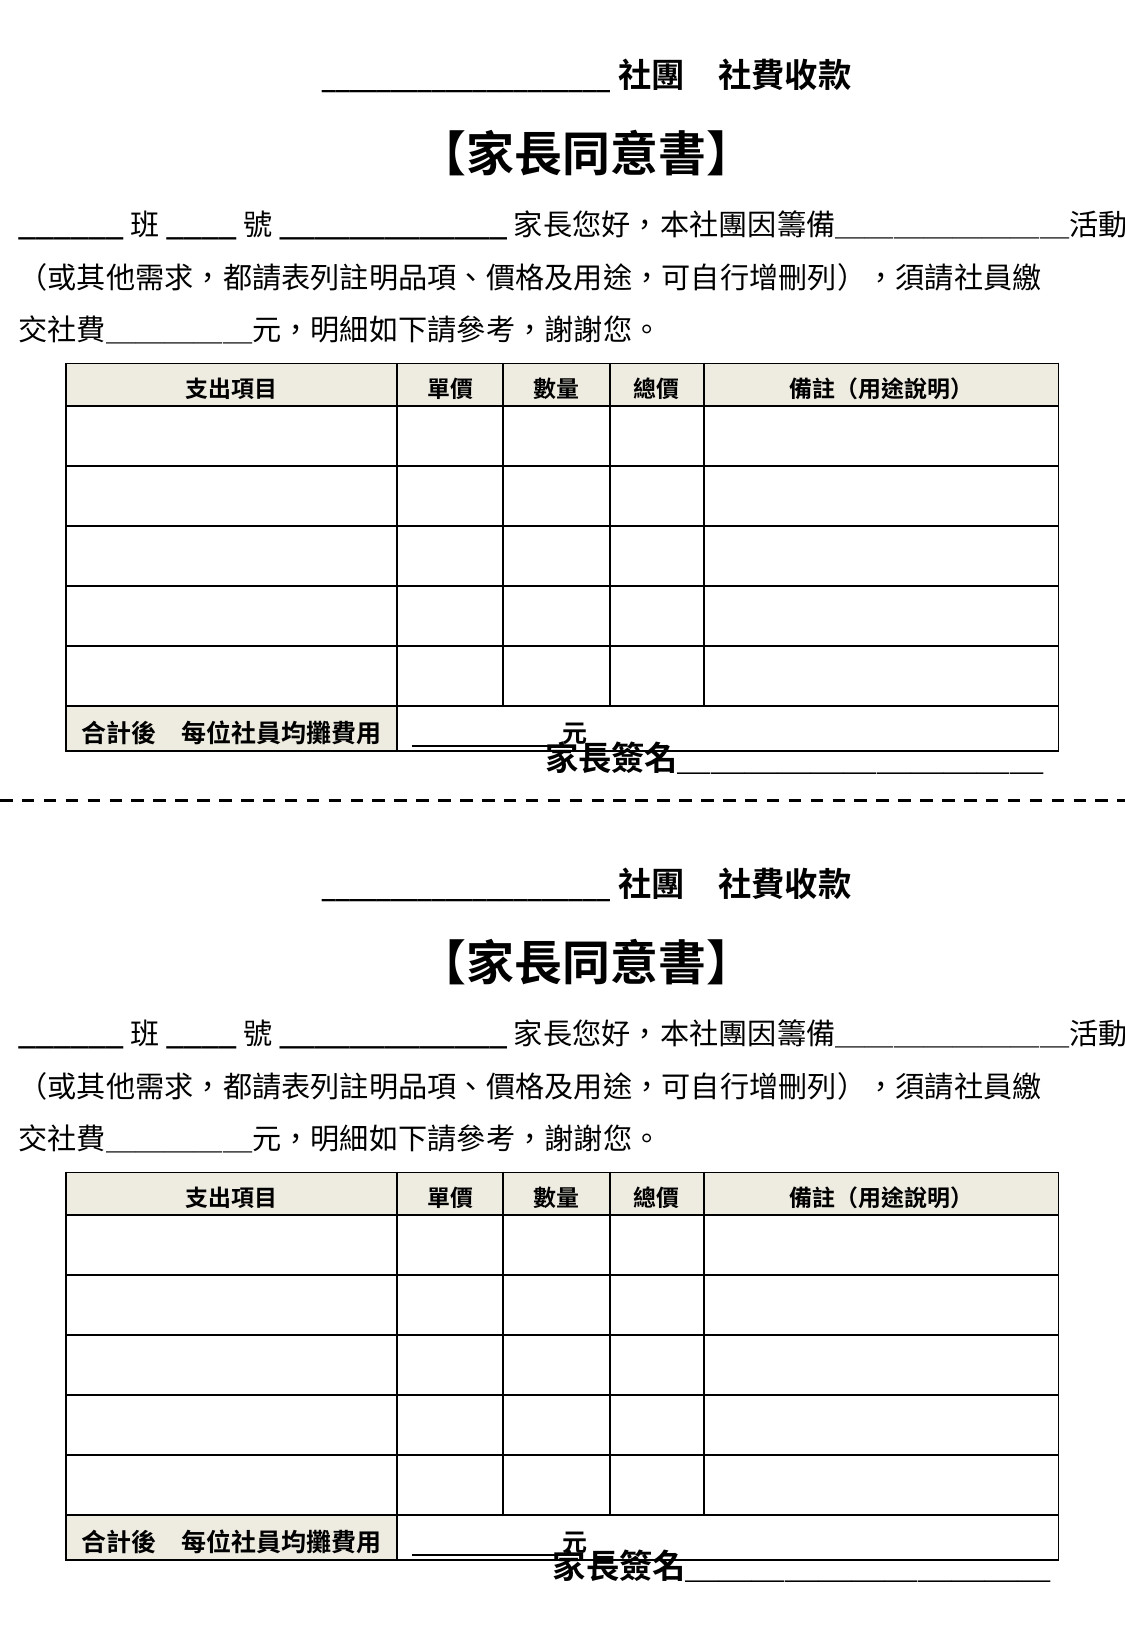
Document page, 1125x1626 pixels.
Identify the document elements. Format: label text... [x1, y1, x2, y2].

table_header 總價 [611, 364, 703, 405]
table_cell [705, 467, 1058, 525]
text_box _____________________社團 社費收款 【家長同意書】 [137, 27, 1036, 181]
table_cell [611, 467, 703, 525]
table_cell [398, 1336, 502, 1394]
table_cell [398, 407, 502, 465]
table_cell [398, 1216, 502, 1274]
table_cell [398, 527, 502, 585]
table_cell [504, 1456, 609, 1514]
table_cell [611, 1396, 703, 1454]
table_header 備註（用途說明） [705, 364, 1058, 405]
text_box 家長簽名＿＿＿＿＿＿＿＿＿＿＿ [537, 1518, 1067, 1594]
text_box ______班____號_____________家長您好，本社團因籌備＿＿＿＿＿＿＿＿活動 （或其他需求，都請表列註明品項、價格及用途，可自行增刪列），須請社員繳 交社費＿＿＿＿＿元，明細如下請參考，謝謝您。 [3, 181, 1125, 354]
table_cell [504, 1336, 609, 1394]
table_cell [705, 1456, 1058, 1514]
table_cell [398, 587, 502, 645]
table_cell [611, 1276, 703, 1334]
table_cell [398, 1276, 502, 1334]
table_cell [611, 1336, 703, 1394]
table_cell [504, 587, 609, 645]
table_cell [705, 1216, 1058, 1274]
table_cell [504, 467, 609, 525]
table_cell 元 [398, 707, 1058, 750]
table_cell [504, 1216, 609, 1274]
table_cell 合計後 每位社員均攤費用 [67, 1516, 396, 1559]
table_cell [504, 407, 609, 465]
table_cell [611, 647, 703, 705]
table_cell [67, 1276, 396, 1334]
table_cell [67, 647, 396, 705]
table_cell [705, 647, 1058, 705]
table_cell [705, 1336, 1058, 1394]
table_header 支出項目 [67, 364, 396, 405]
table_cell [504, 1276, 609, 1334]
table_cell [67, 1336, 396, 1394]
table_cell [67, 1456, 396, 1514]
table_cell [67, 407, 396, 465]
table_cell [67, 467, 396, 525]
table_cell [705, 1276, 1058, 1334]
text_box _____________________社團 社費收款 【家長同意書】 [137, 836, 1036, 990]
table_cell 合計後 每位社員均攤費用 [67, 707, 396, 750]
table_cell [611, 527, 703, 585]
text_box 家長簽名＿＿＿＿＿＿＿＿＿＿＿ [530, 709, 1059, 785]
table_cell 元 [398, 1516, 1058, 1559]
table_cell [504, 647, 609, 705]
table_header 備註（用途說明） [705, 1173, 1058, 1214]
table_cell [611, 1216, 703, 1274]
table_cell [611, 407, 703, 465]
table_header 總價 [611, 1173, 703, 1214]
table_cell [67, 527, 396, 585]
table_cell [67, 1216, 396, 1274]
table_header 單價 [398, 364, 502, 405]
table_header 單價 [398, 1173, 502, 1214]
table_header 數量 [504, 364, 609, 405]
table_cell [504, 1396, 609, 1454]
table_cell [611, 1456, 703, 1514]
table_header 支出項目 [67, 1173, 396, 1214]
table_cell [398, 1456, 502, 1514]
table_cell [398, 467, 502, 525]
table_cell [398, 647, 502, 705]
table_cell [705, 1396, 1058, 1454]
table_cell [398, 1396, 502, 1454]
table_cell [504, 527, 609, 585]
table_header 數量 [504, 1173, 609, 1214]
table_cell [611, 587, 703, 645]
table_cell [705, 527, 1058, 585]
table_cell [67, 587, 396, 645]
text_box ______班____號_____________家長您好，本社團因籌備＿＿＿＿＿＿＿＿活動 （或其他需求，都請表列註明品項、價格及用途，可自行增刪列），須請社員繳 交社費＿＿＿＿＿元，明細如下請參考，謝謝您。 [3, 990, 1125, 1163]
table_cell [705, 407, 1058, 465]
table_cell [705, 587, 1058, 645]
table_cell [67, 1396, 396, 1454]
